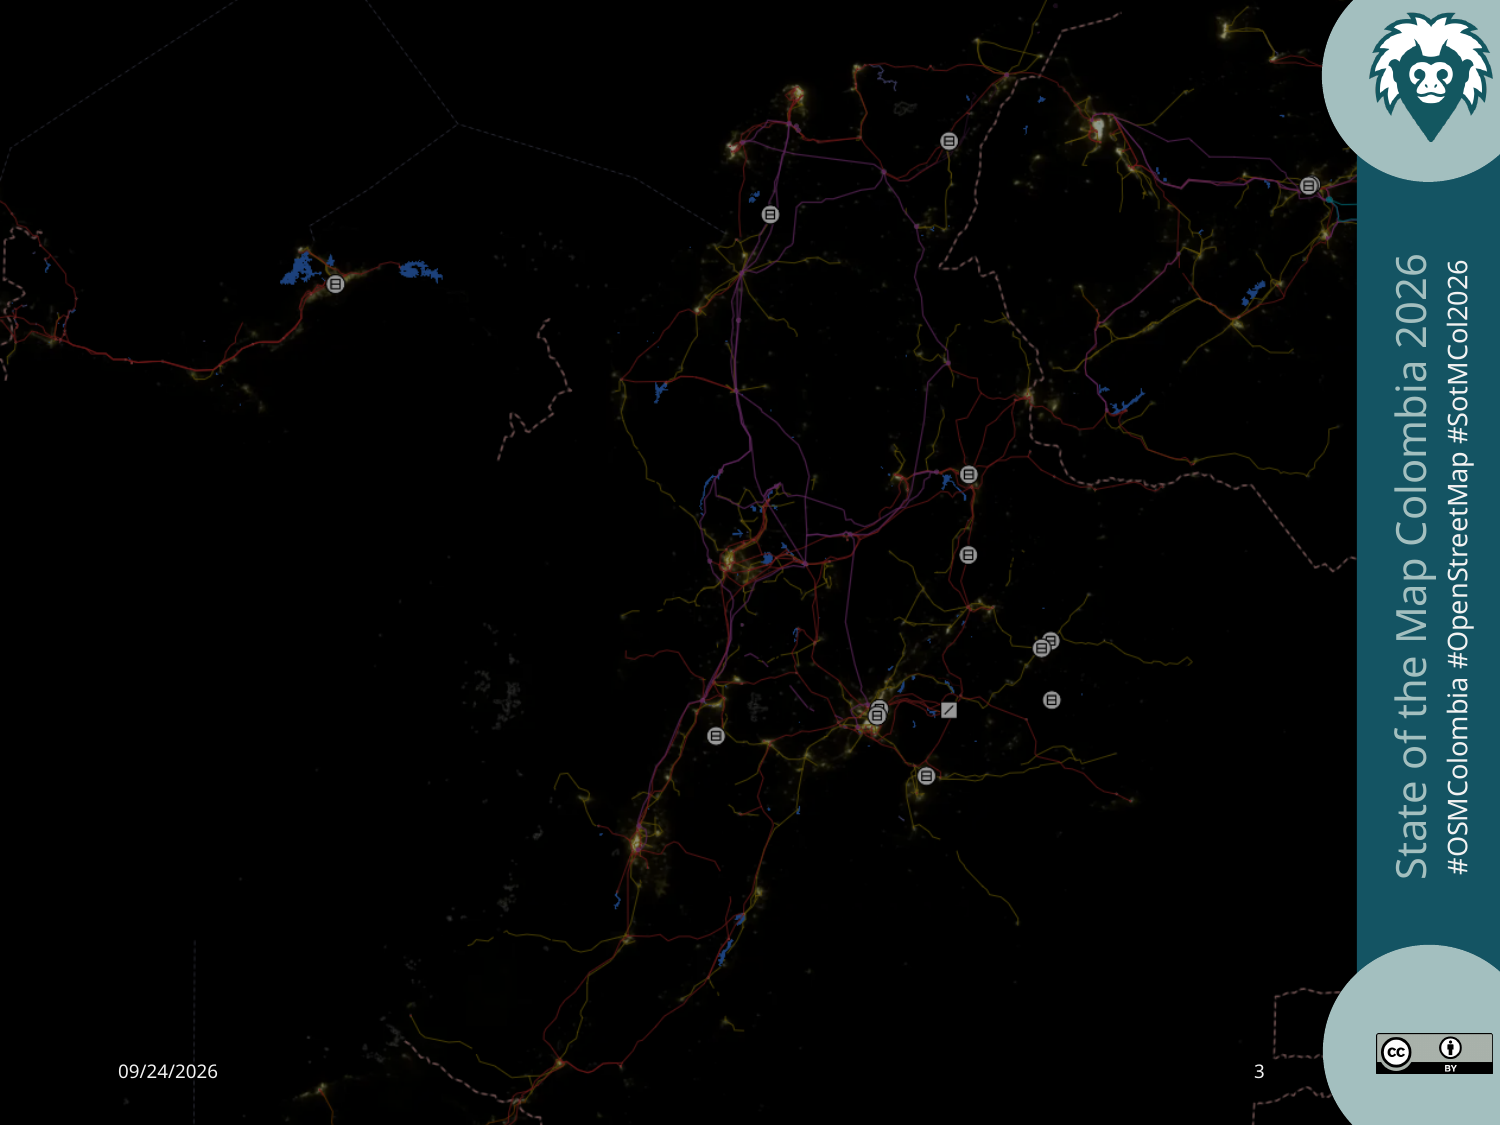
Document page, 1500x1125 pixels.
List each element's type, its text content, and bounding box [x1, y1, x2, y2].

footer [344, 1042, 1196, 1103]
picture [1376, 1033, 1493, 1074]
slide_number 06/12/2026 [103, 1042, 326, 1103]
slide_number <number> [1217, 1042, 1303, 1103]
picture [0, 0, 1500, 1125]
